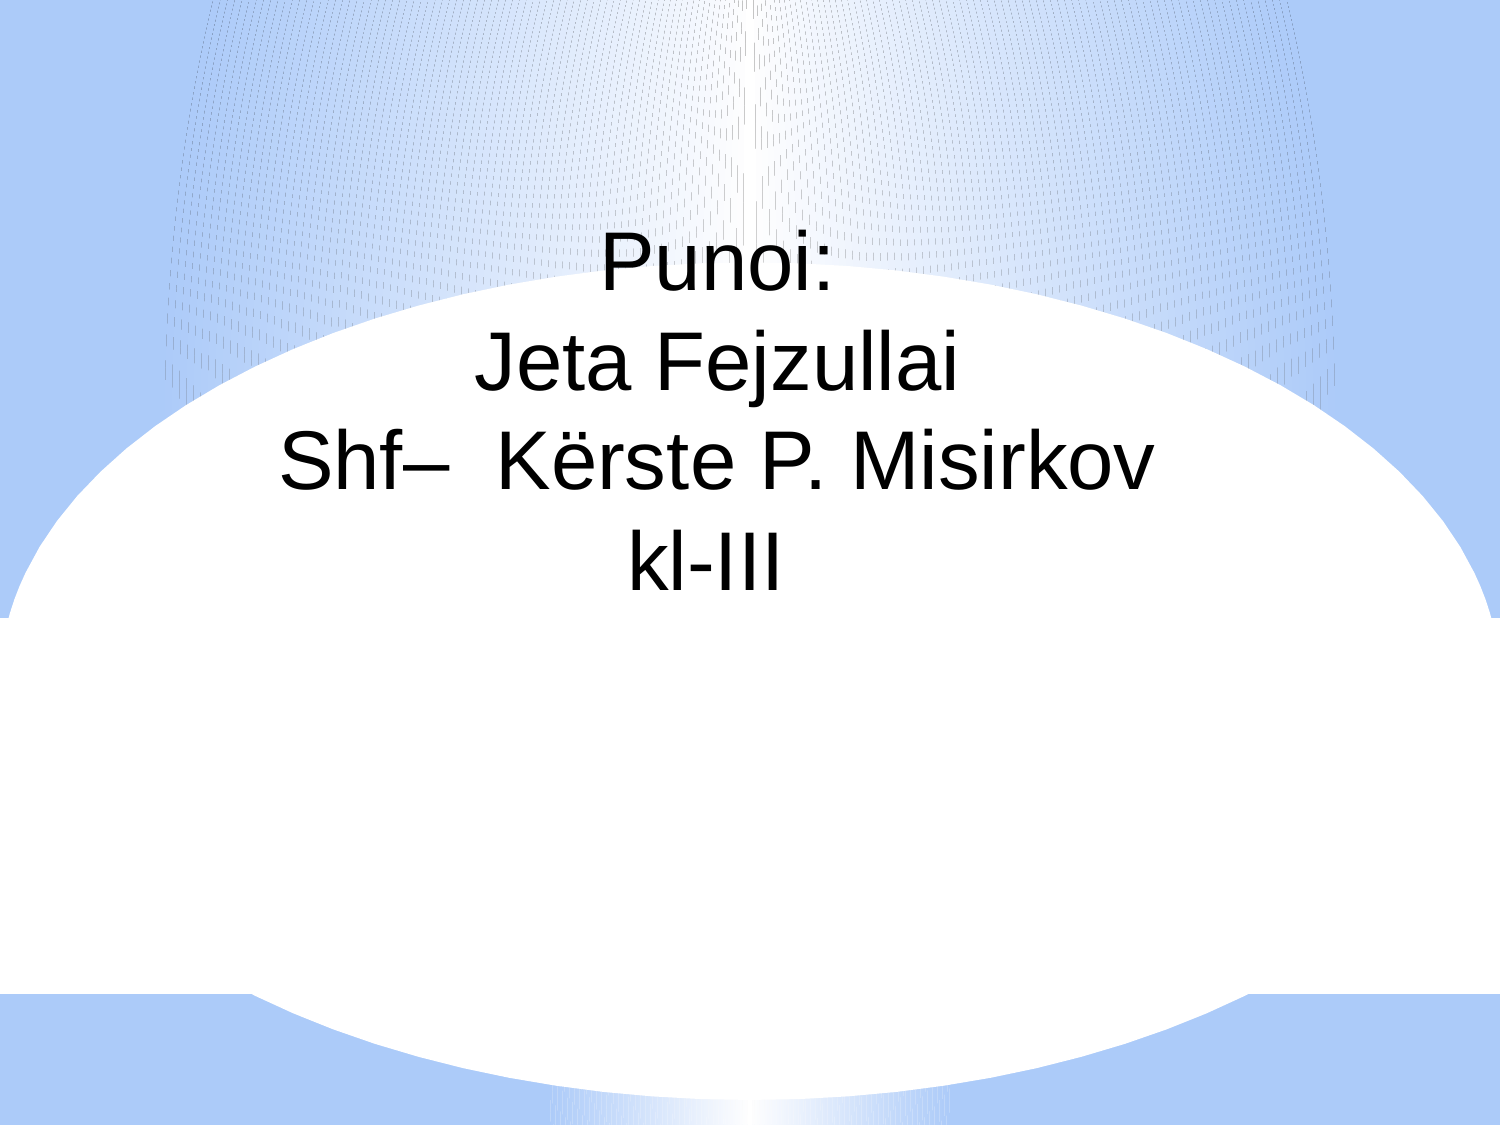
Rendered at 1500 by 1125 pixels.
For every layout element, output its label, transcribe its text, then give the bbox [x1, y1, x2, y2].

text_box Punoi: Jeta Fejzullai Shf– Kërste P. Misirkov kl-III [0, 0, 1477, 715]
